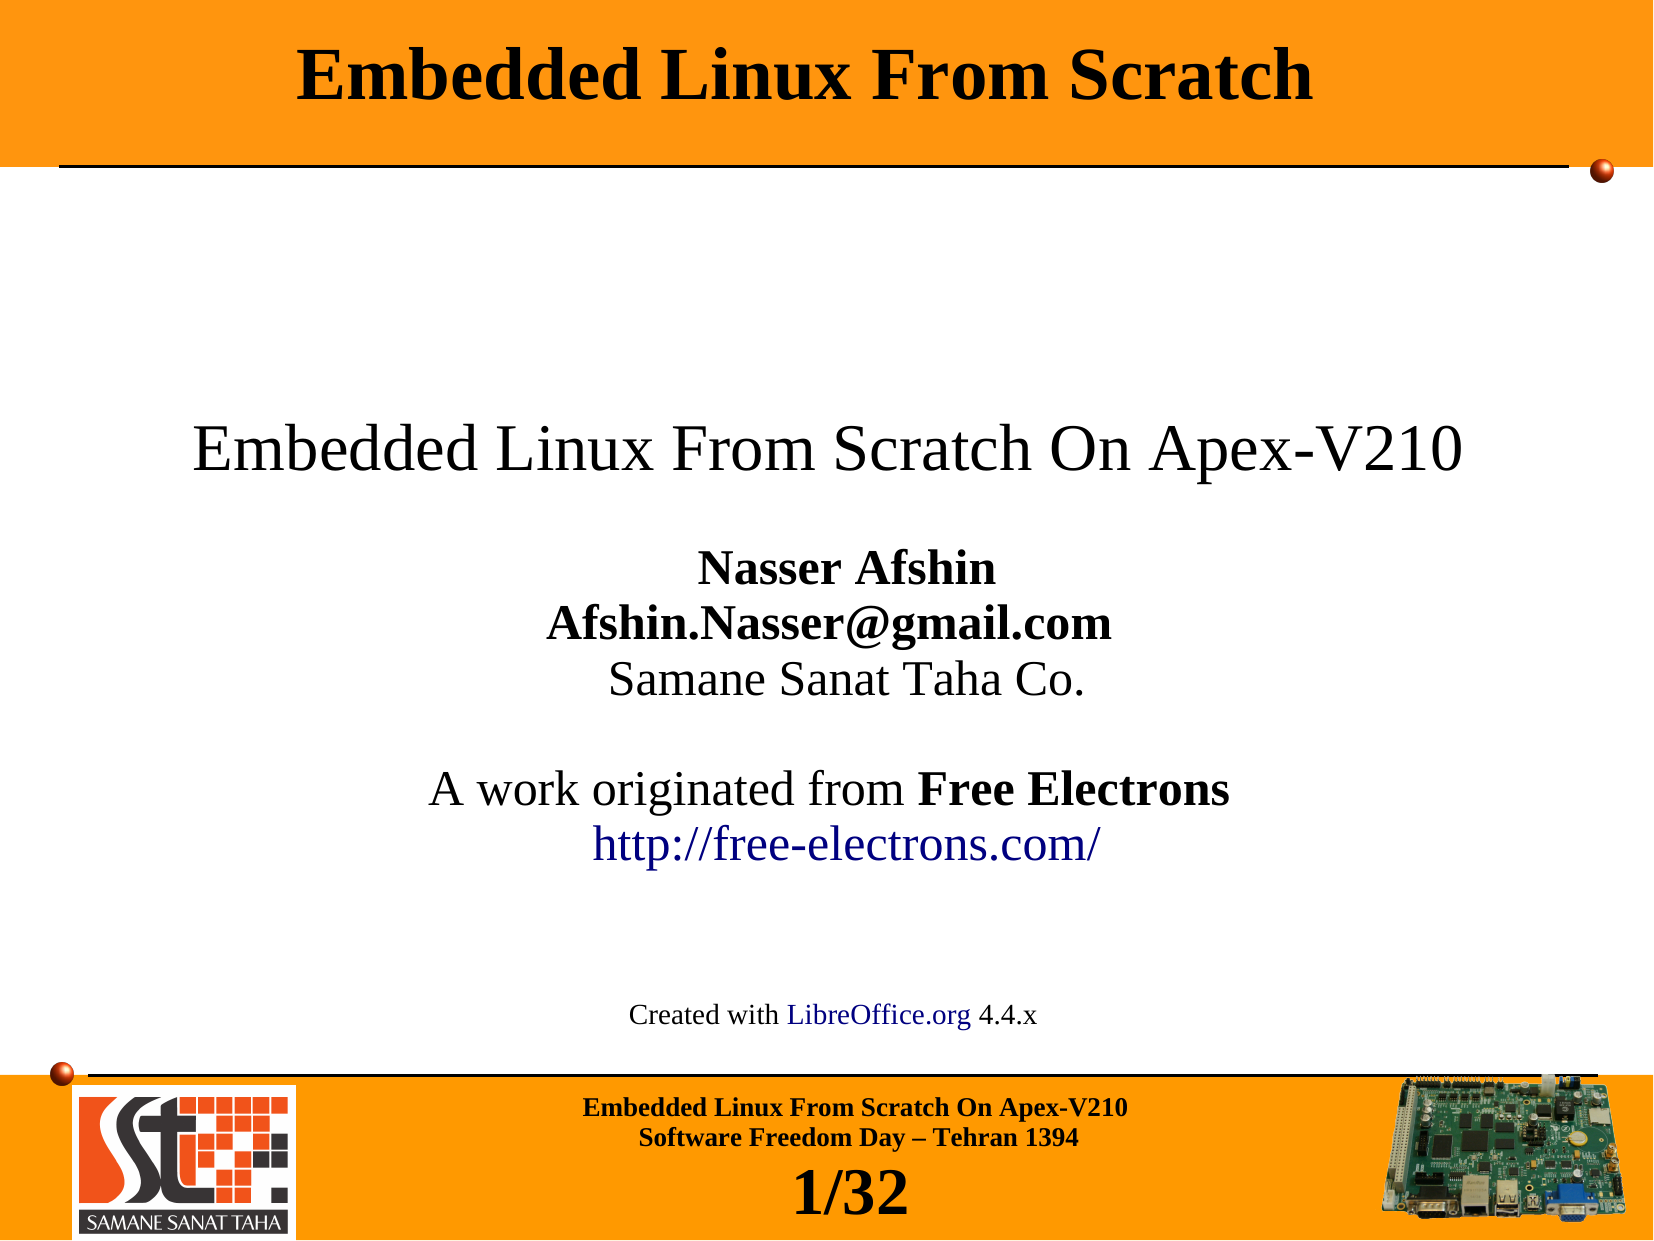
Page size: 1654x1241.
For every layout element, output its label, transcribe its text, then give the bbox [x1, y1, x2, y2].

text_box Created with LibreOffice.org 4.4.x [628, 998, 1079, 1047]
title Embedded Linux From Scratch [60, 18, 1551, 132]
picture [1371, 1074, 1626, 1236]
subtitle Embedded Linux From Scratch On Apex-V210 Nasser Afshin Afshin.Nasser@gmail.com Samane Sanat Taha Co. A work originated from Free Electrons http://free-electrons.com/ [105, 216, 1518, 1066]
picture [72, 1085, 296, 1241]
